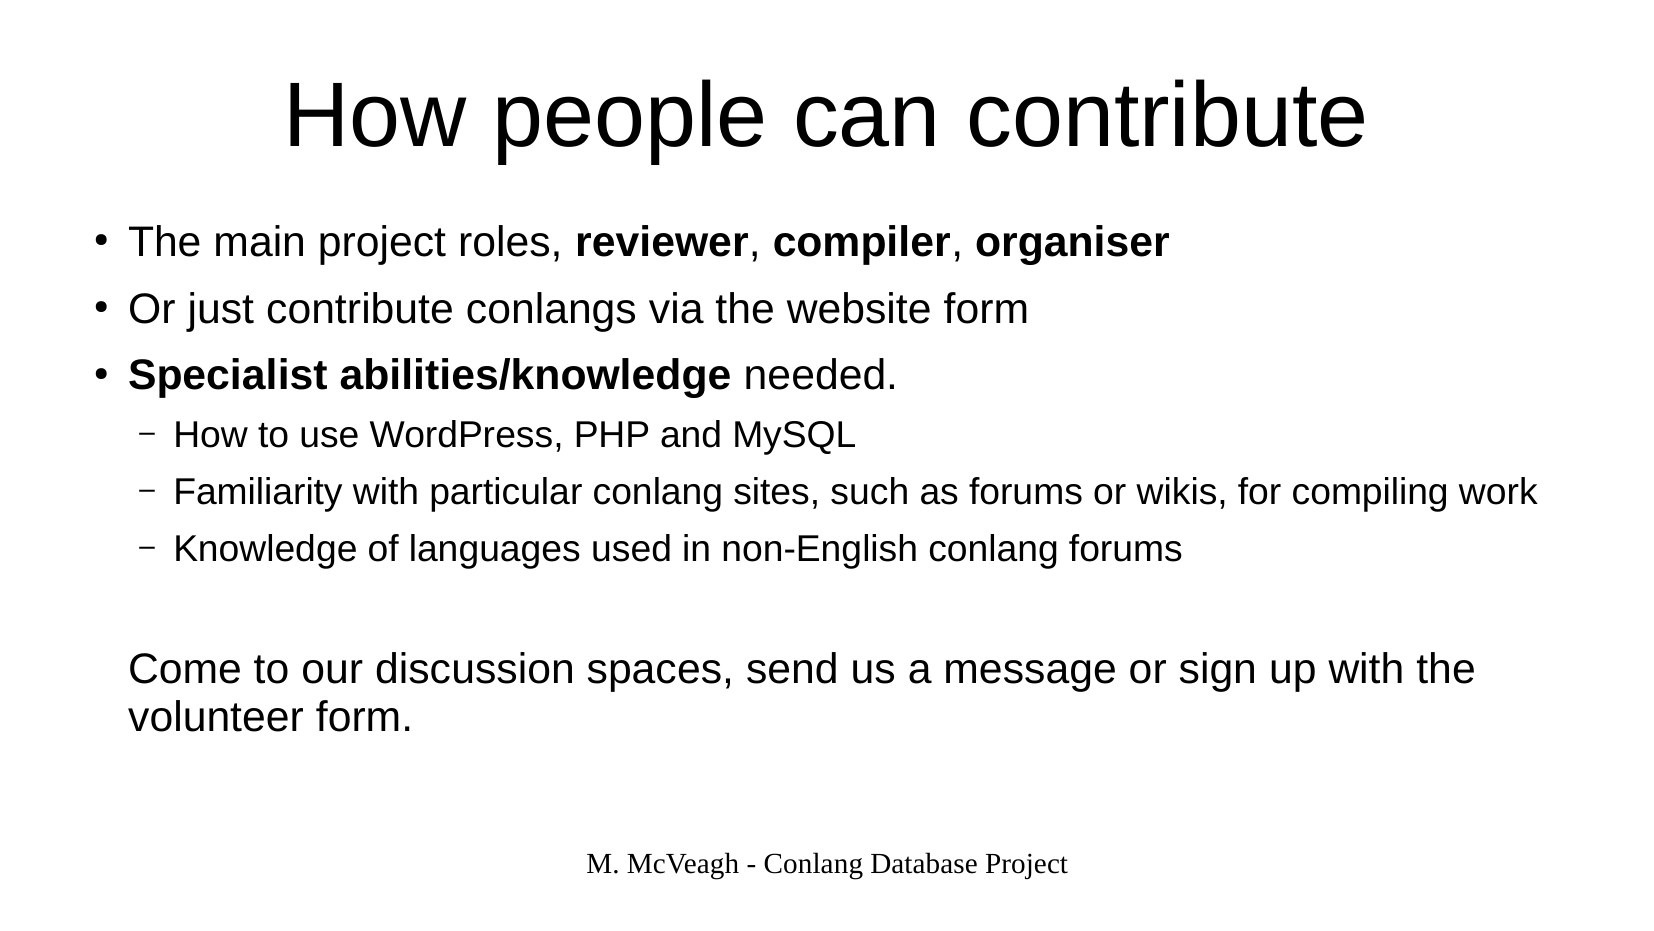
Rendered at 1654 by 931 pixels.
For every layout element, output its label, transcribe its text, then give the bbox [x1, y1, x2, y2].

list The main project roles, reviewer, compiler, organiser Or just contribute conlangs via the website form Specialist abilities/knowledge needed. How to use WordPress, PHP and MySQL Familiarity with particular conlang sites, such as forums or wikis, for compiling work Knowledge of languages used in non-English conlang forums Come to our discussion spaces, send us a message or sign up with the volunteer form. [82, 217, 1571, 758]
title How people can contribute [82, 37, 1571, 193]
